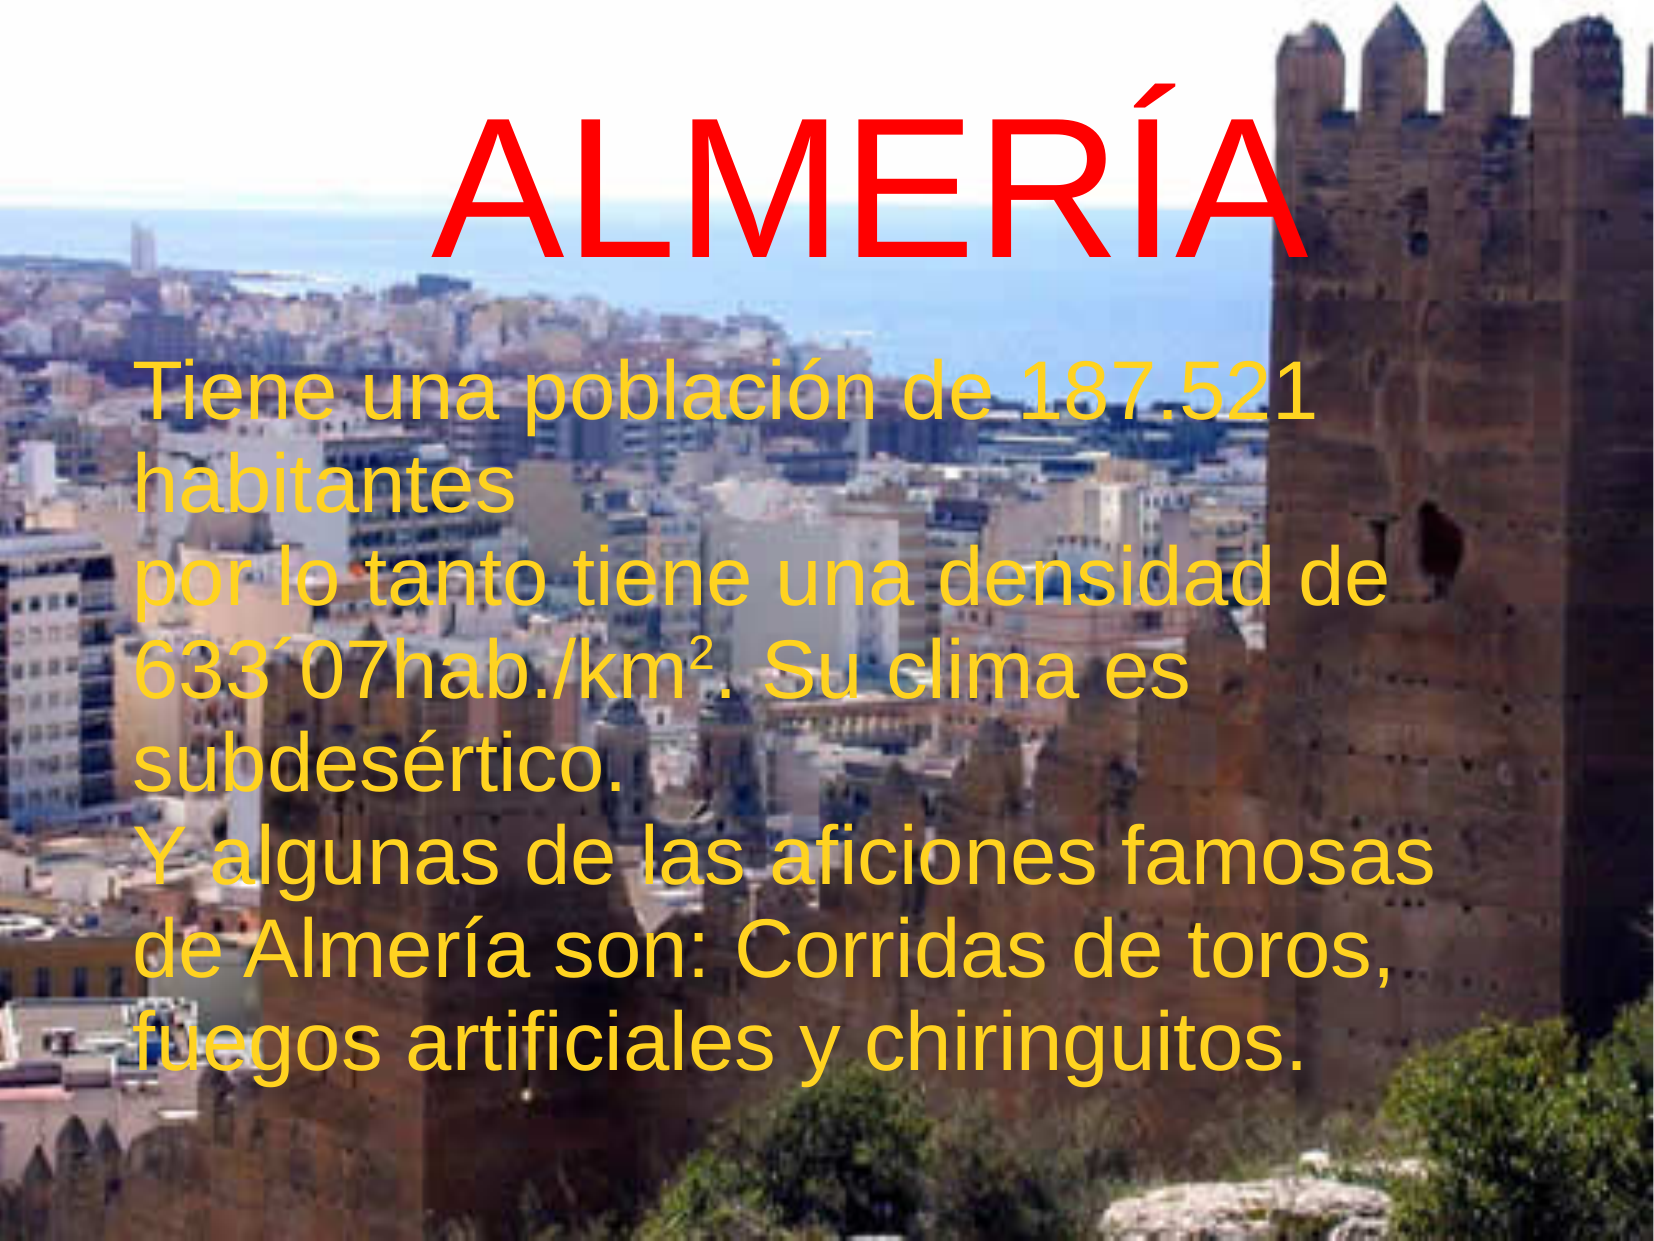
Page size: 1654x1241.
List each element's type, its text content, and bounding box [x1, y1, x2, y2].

text_box ALMERÍA [413, 68, 1329, 308]
text_box Tiene una población de 187.521 habitantes por lo tanto tiene una densidad de 633´07hab./km2. Su clima es subdesértico. Y algunas de las aficiones famosas de Almería son: Corridas de toros, fuegos artificiales y chiringuitos. [118, 336, 1565, 1099]
picture [0, 0, 1654, 1241]
